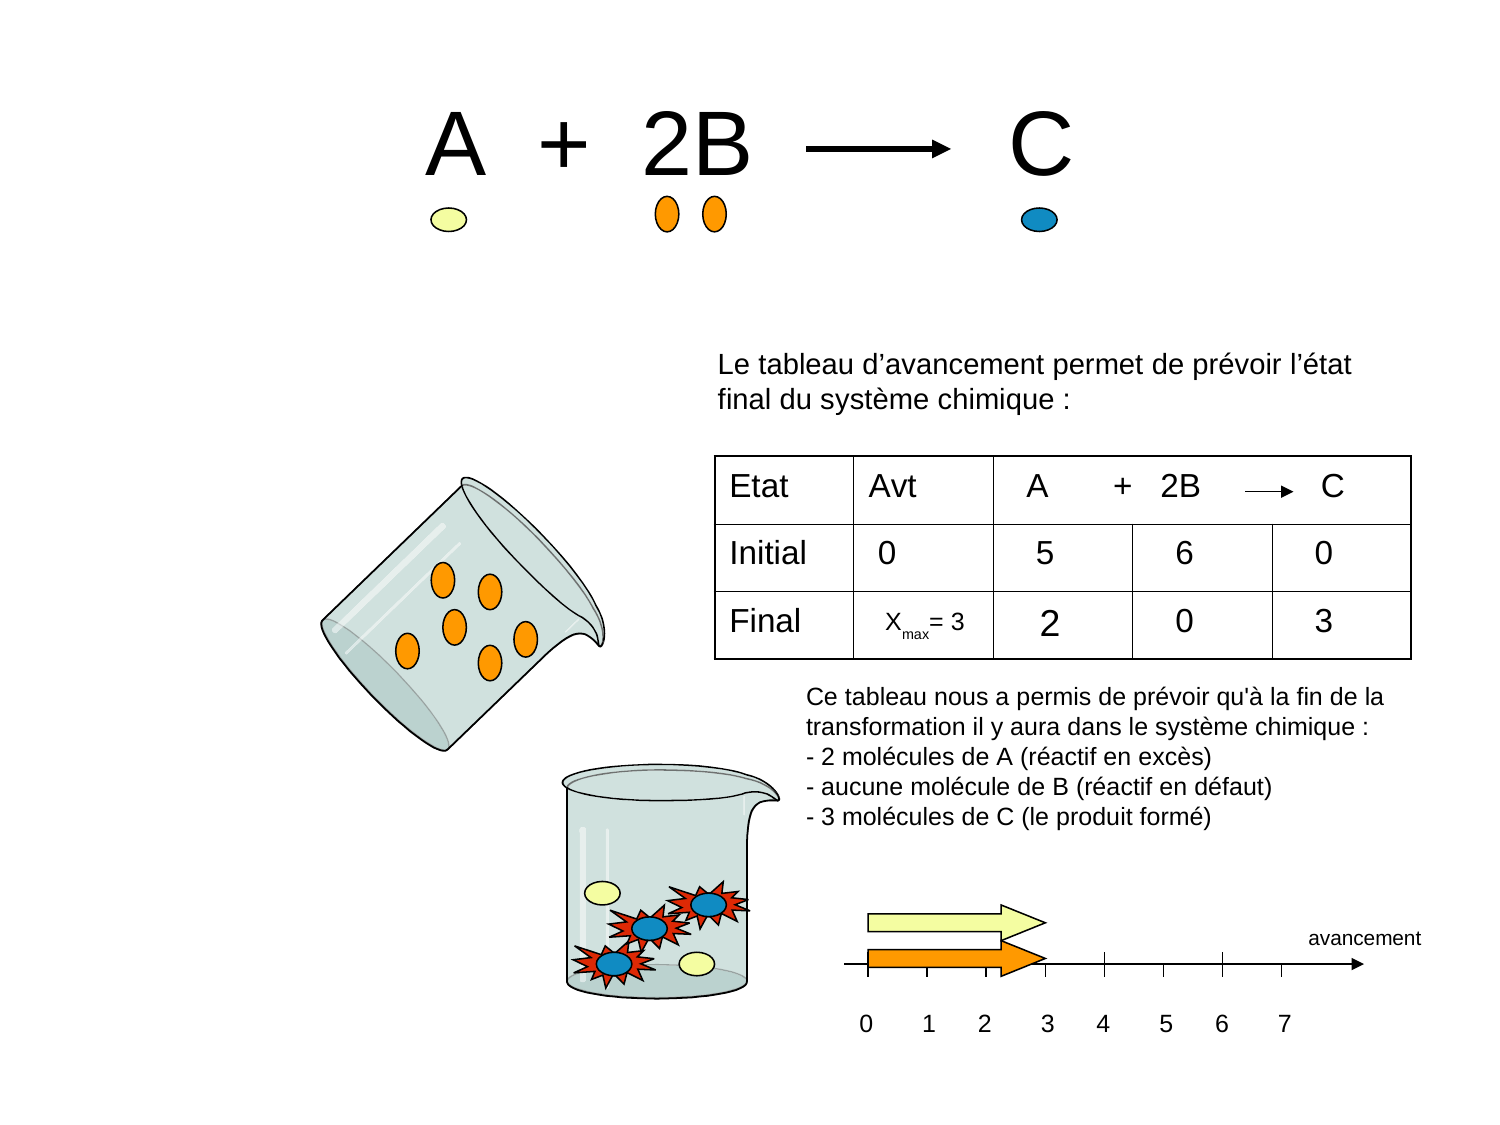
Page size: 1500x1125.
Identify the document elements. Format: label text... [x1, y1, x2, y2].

text_box [395, 633, 420, 669]
table_header Avt [854, 457, 993, 524]
table_cell 0 [1133, 592, 1272, 658]
text_box [679, 952, 715, 976]
text_box [868, 904, 1046, 977]
table_header A + 2B C [994, 457, 1410, 524]
text_box [1021, 207, 1058, 232]
picture [560, 763, 781, 1000]
text_box [702, 196, 727, 232]
text_box [573, 881, 751, 989]
table_cell xmax [854, 592, 993, 658]
table_cell 0 [1273, 525, 1410, 591]
text_box [431, 562, 455, 598]
text_box Ce tableau nous a permis de prévoir qu'à la fin de la transformation il y aura dans le système chimique : - 2 molécules de A (réactif en excès) - aucune molécule de B (réactif en défaut) - 3 molécules de C (le produit formé) [791, 673, 1430, 878]
table_cell Final [716, 592, 853, 658]
table_cell 2 [994, 592, 1132, 658]
table_cell 5 [994, 525, 1132, 591]
table_header Etat [716, 457, 853, 524]
picture [305, 464, 629, 787]
text_box [513, 621, 538, 658]
text_box [478, 574, 502, 610]
text_box [442, 609, 467, 646]
table_cell 0 [854, 525, 993, 591]
text_box Le tableau d’avancement permet de prévoir l’état final du système chimique : [702, 337, 1424, 424]
text_box [478, 645, 502, 681]
text_box avancement [1293, 916, 1448, 958]
table_cell 6 [1133, 525, 1272, 591]
text_box Xmax= 3 [862, 593, 993, 650]
title A + 2B C [75, 45, 1426, 233]
text_box [584, 881, 621, 905]
text_box [430, 207, 467, 232]
table_cell 3 [1273, 592, 1410, 658]
text_box [655, 196, 679, 232]
table_cell Initial [716, 525, 853, 591]
text_box 0 1 2 3 4 5 6 7 [844, 999, 1412, 1045]
